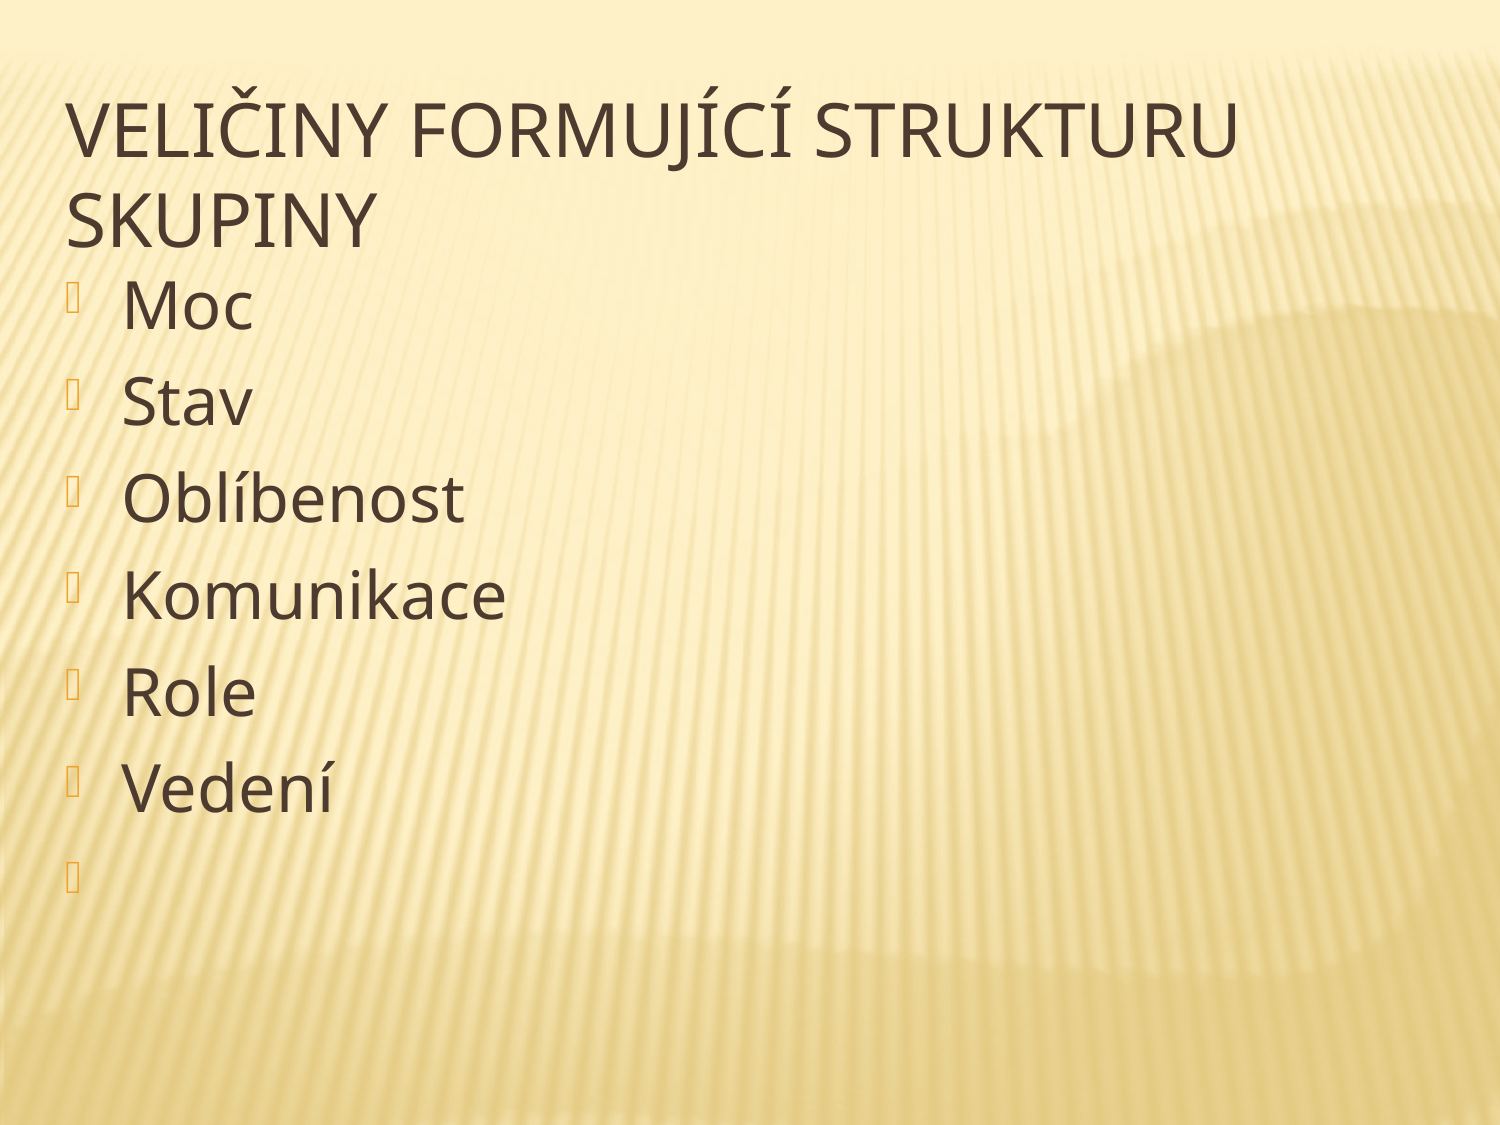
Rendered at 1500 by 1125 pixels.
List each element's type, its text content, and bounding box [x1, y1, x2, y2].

list Moc Stav Oblíbenost Komunikace Role Vedení [50, 254, 1476, 998]
title Veličiny formující strukturu skupiny [50, 75, 1476, 213]
